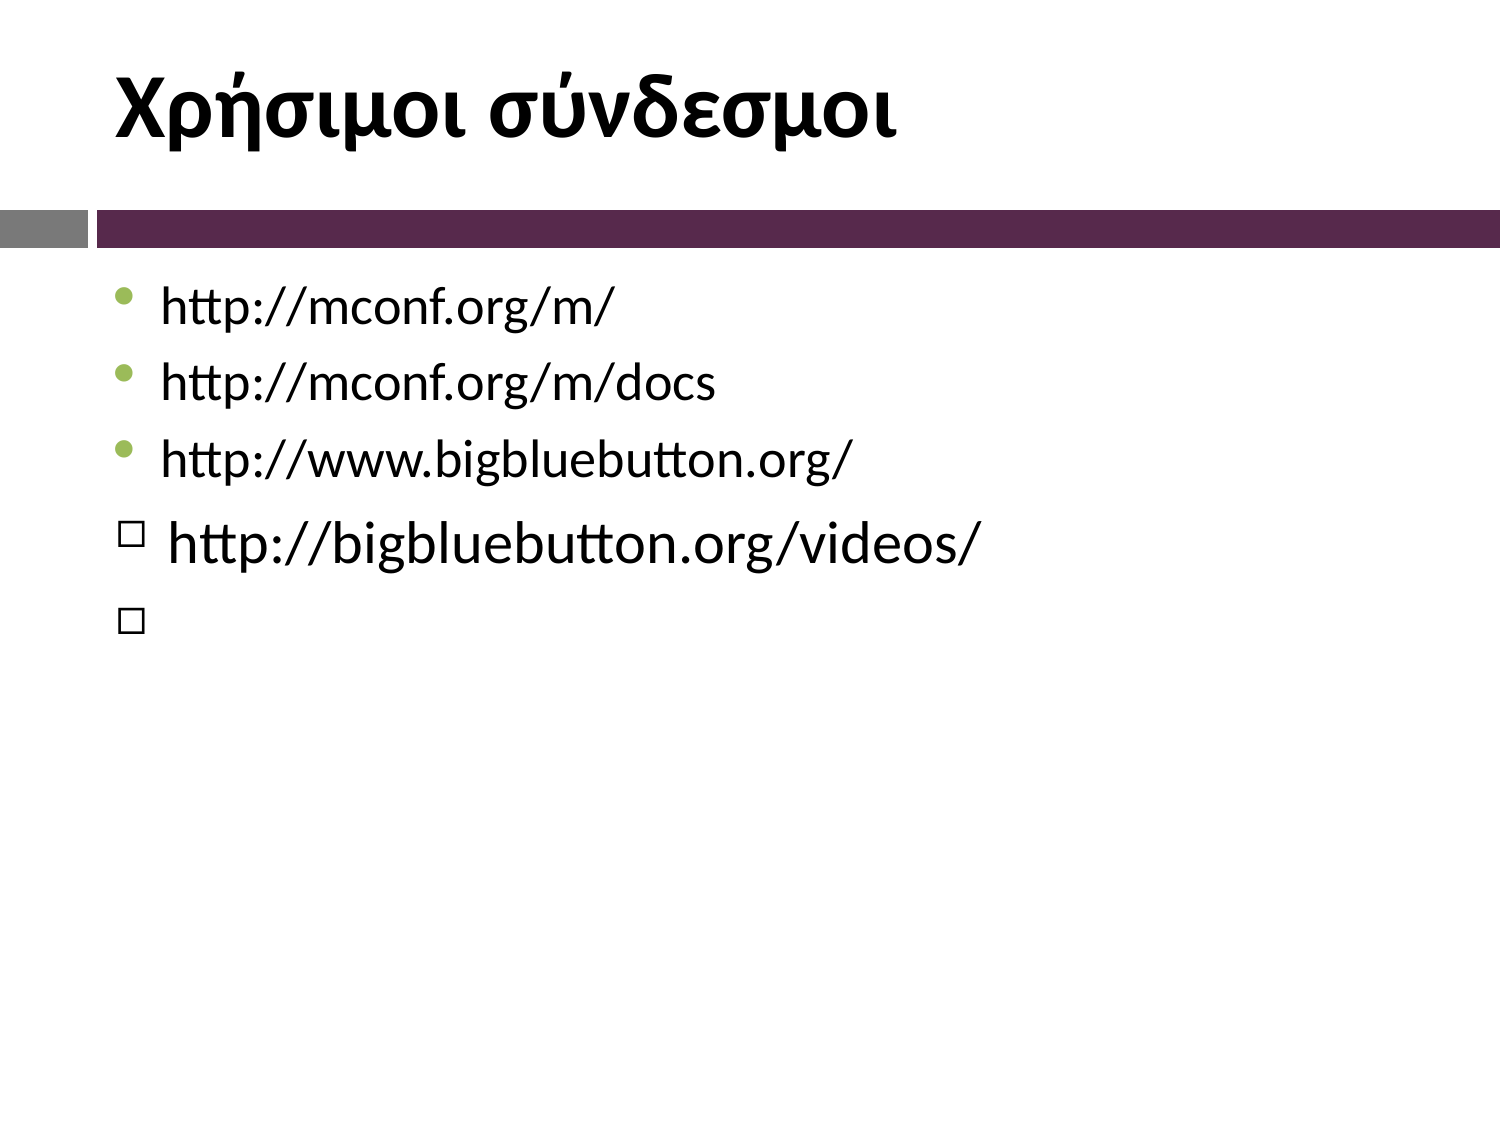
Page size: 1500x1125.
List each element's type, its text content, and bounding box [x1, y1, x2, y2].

list http://mconf.org/m/ http://mconf.org/m/docs http://www.bigbluebutton.org/ http://bigbluebutton.org/videos/ [100, 262, 1438, 1000]
title Χρήσιμοι σύνδεσμοι [100, 19, 1438, 182]
